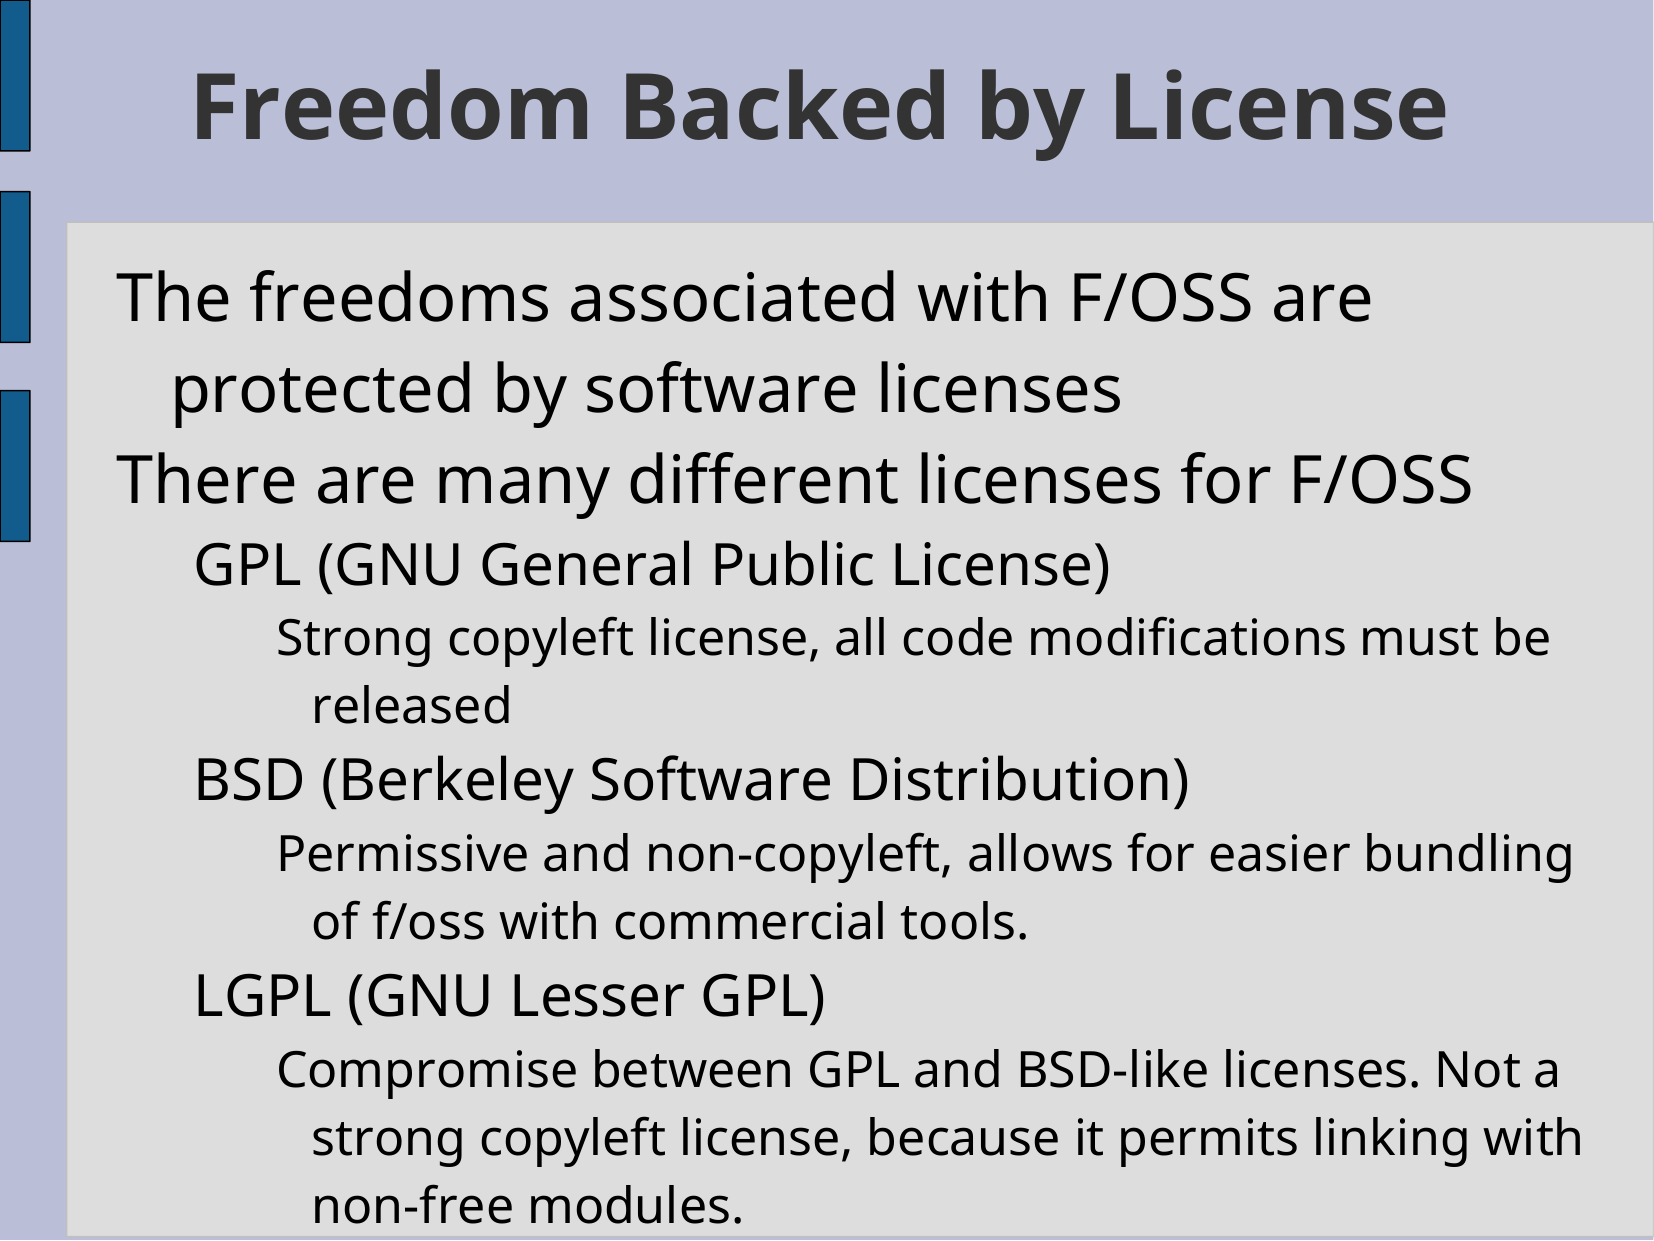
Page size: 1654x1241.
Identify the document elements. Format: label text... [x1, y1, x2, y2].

list The freedoms associated with F/OSS are protected by software licenses There are many different licenses for F/OSS GPL (GNU General Public License) Strong copyleft license, all code modifications must be released BSD (Berkeley Software Distribution) Permissive and non-copyleft, allows for easier bundling of f/oss with commercial tools. LGPL (GNU Lesser GPL) Compromise between GPL and BSD-like licenses. Not a strong copyleft license, because it permits linking with non-free modules. See http://fsf.org for full list of free/open source licenses [99, 250, 1625, 1241]
title Freedom Backed by License [114, 27, 1527, 182]
